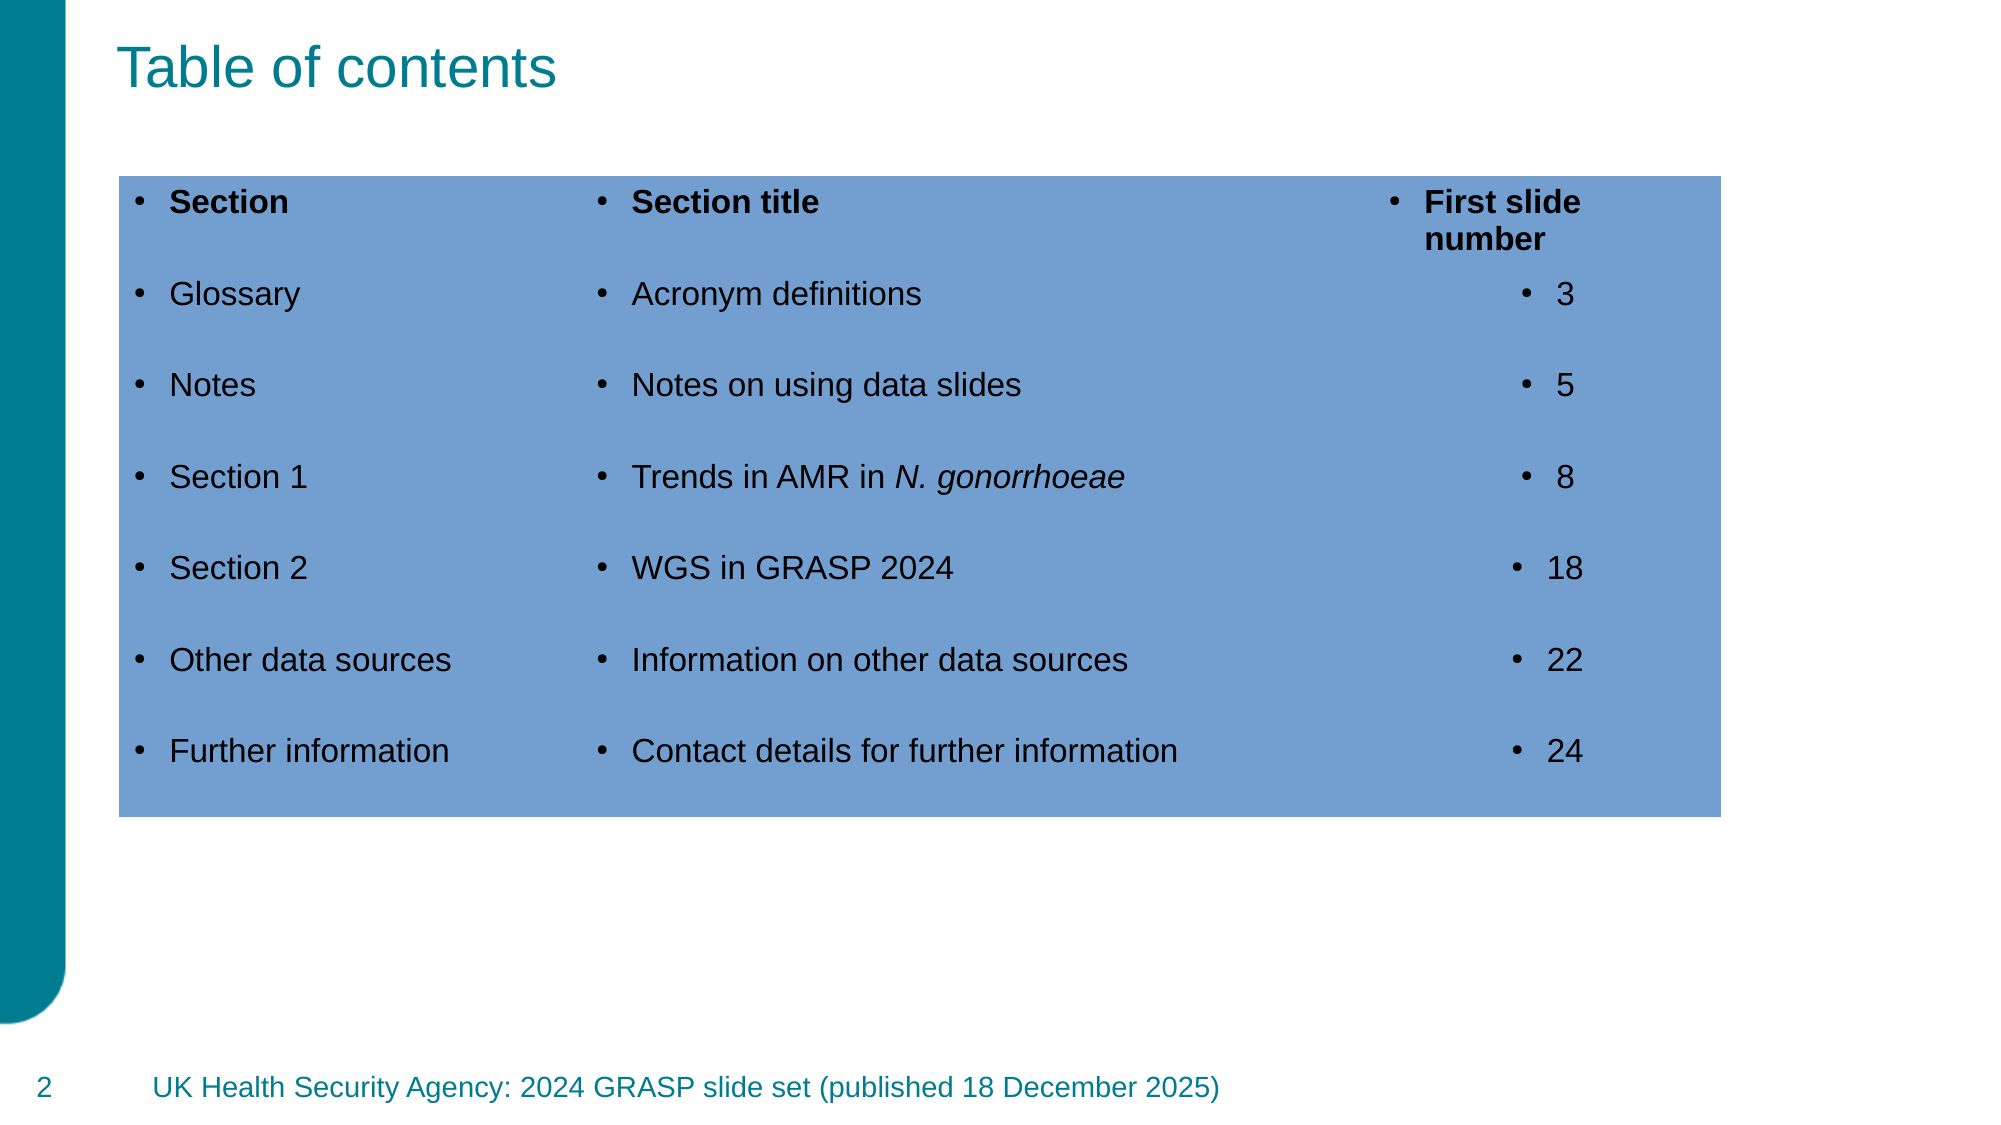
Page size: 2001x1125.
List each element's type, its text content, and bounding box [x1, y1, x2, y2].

table_header First slide number [1374, 176, 1721, 268]
table_cell 3 [1374, 268, 1721, 359]
title Table of contents [101, 29, 1926, 110]
table_cell Other data sources [119, 634, 581, 725]
table_cell 24 [1374, 725, 1721, 817]
table_cell 22 [1374, 634, 1721, 725]
table_cell 8 [1374, 451, 1721, 542]
table_cell Further information [119, 725, 581, 817]
table_header Section title [581, 176, 1374, 268]
table_cell 5 [1374, 359, 1721, 451]
table_cell 18 [1374, 542, 1721, 634]
table_cell Section 1 [119, 451, 581, 542]
table_cell Notes on using data slides [581, 359, 1374, 451]
table_cell Information on other data sources [581, 634, 1374, 725]
table_cell WGS in GRASP 2024 [581, 542, 1374, 634]
table_header Section [119, 176, 581, 268]
table_cell Contact details for further information [581, 725, 1374, 817]
table_cell Acronym definitions [581, 268, 1374, 359]
text_box UK Health Security Agency: 2024 GRASP slide set (published 18 December 2025) [137, 1056, 1780, 1116]
table_cell Section 2 [119, 542, 581, 634]
text_box [21, 1056, 120, 1117]
table_cell Trends in AMR in N. gonorrhoeae [581, 451, 1374, 542]
table_cell Notes [119, 359, 581, 451]
table_cell Glossary [119, 268, 581, 359]
